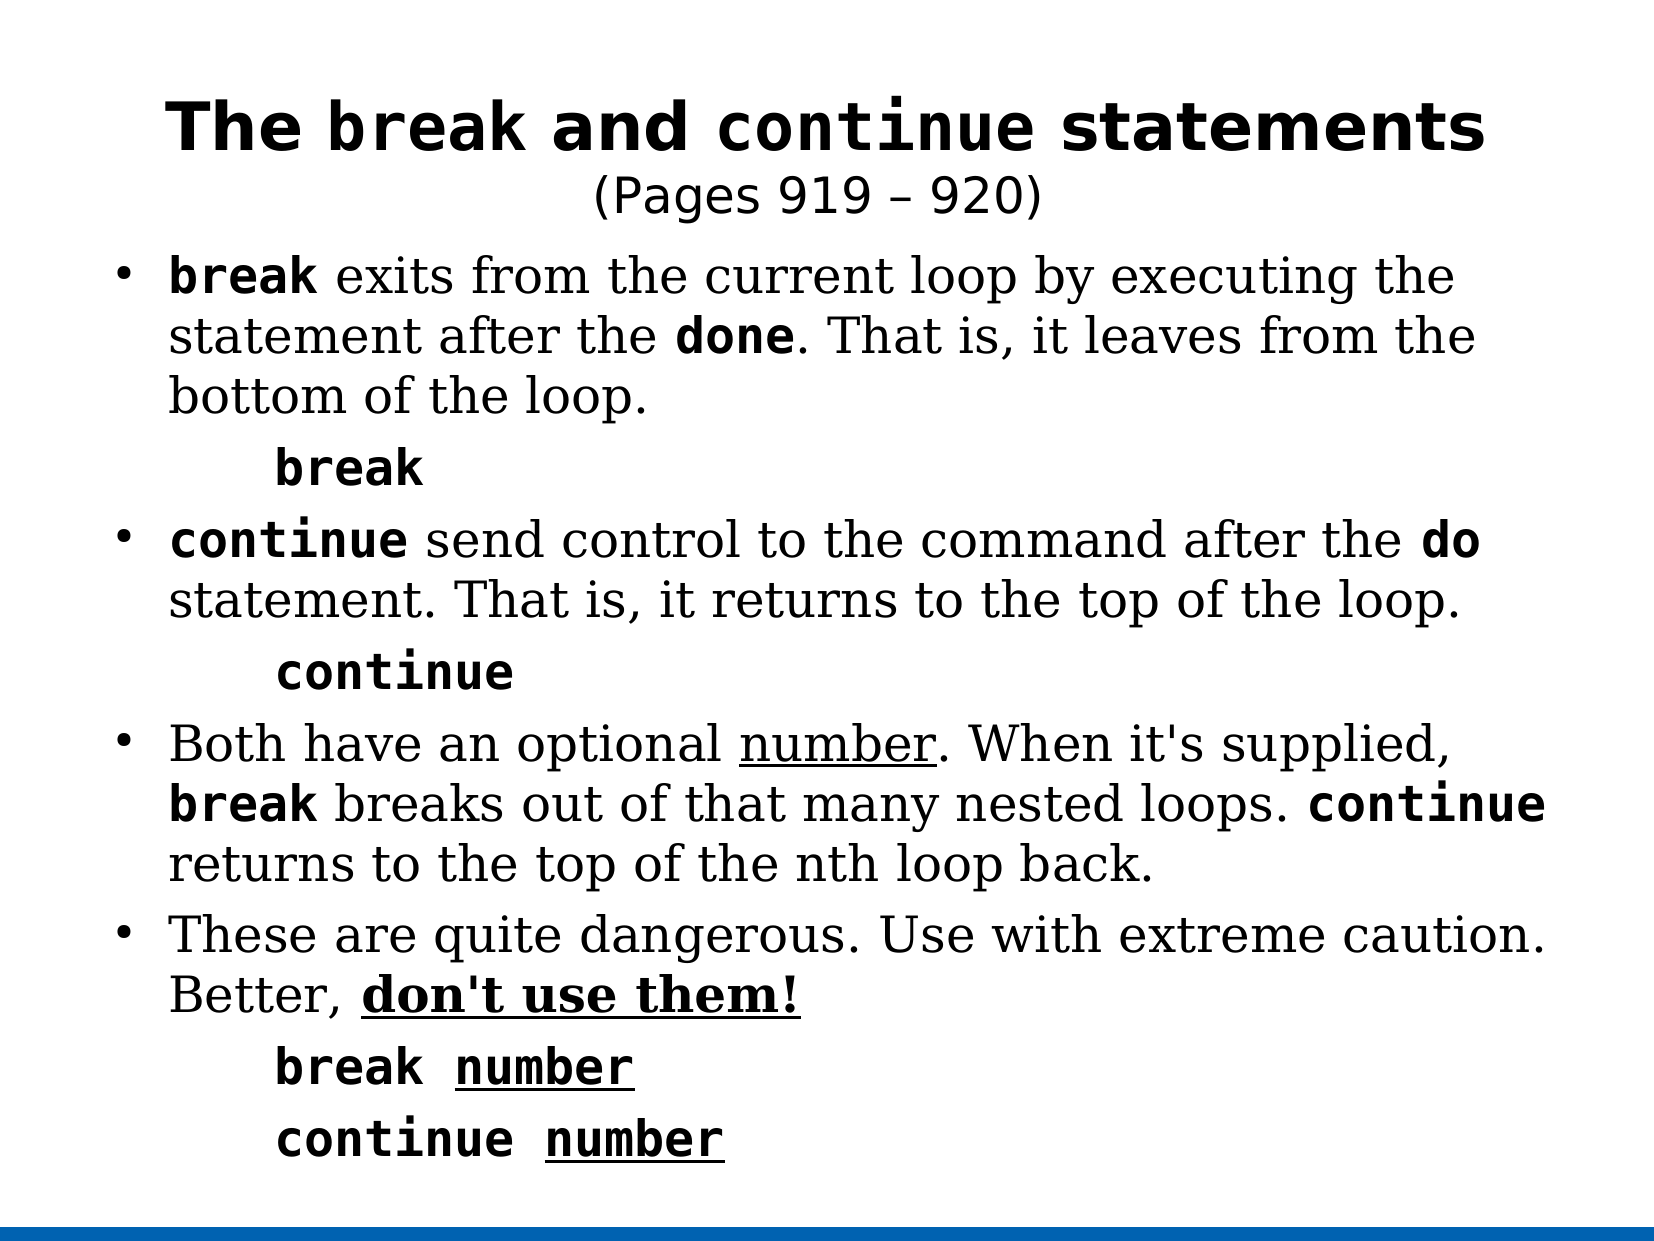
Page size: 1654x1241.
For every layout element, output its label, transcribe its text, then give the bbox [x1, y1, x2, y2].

list break exits from the current loop by executing the statement after the done. That is, it leaves from the bottom of the loop. break continue send control to the command after the do statement. That is, it returns to the top of the loop. continue Both have an optional number. When it's supplied, break breaks out of that many nested loops. continue returns to the top of the nth loop back. These are quite dangerous. Use with extreme caution. Better, don't use them! break number continue number [82, 236, 1571, 1182]
title The break and continue statements (Pages 919 – 920) [82, 34, 1571, 236]
